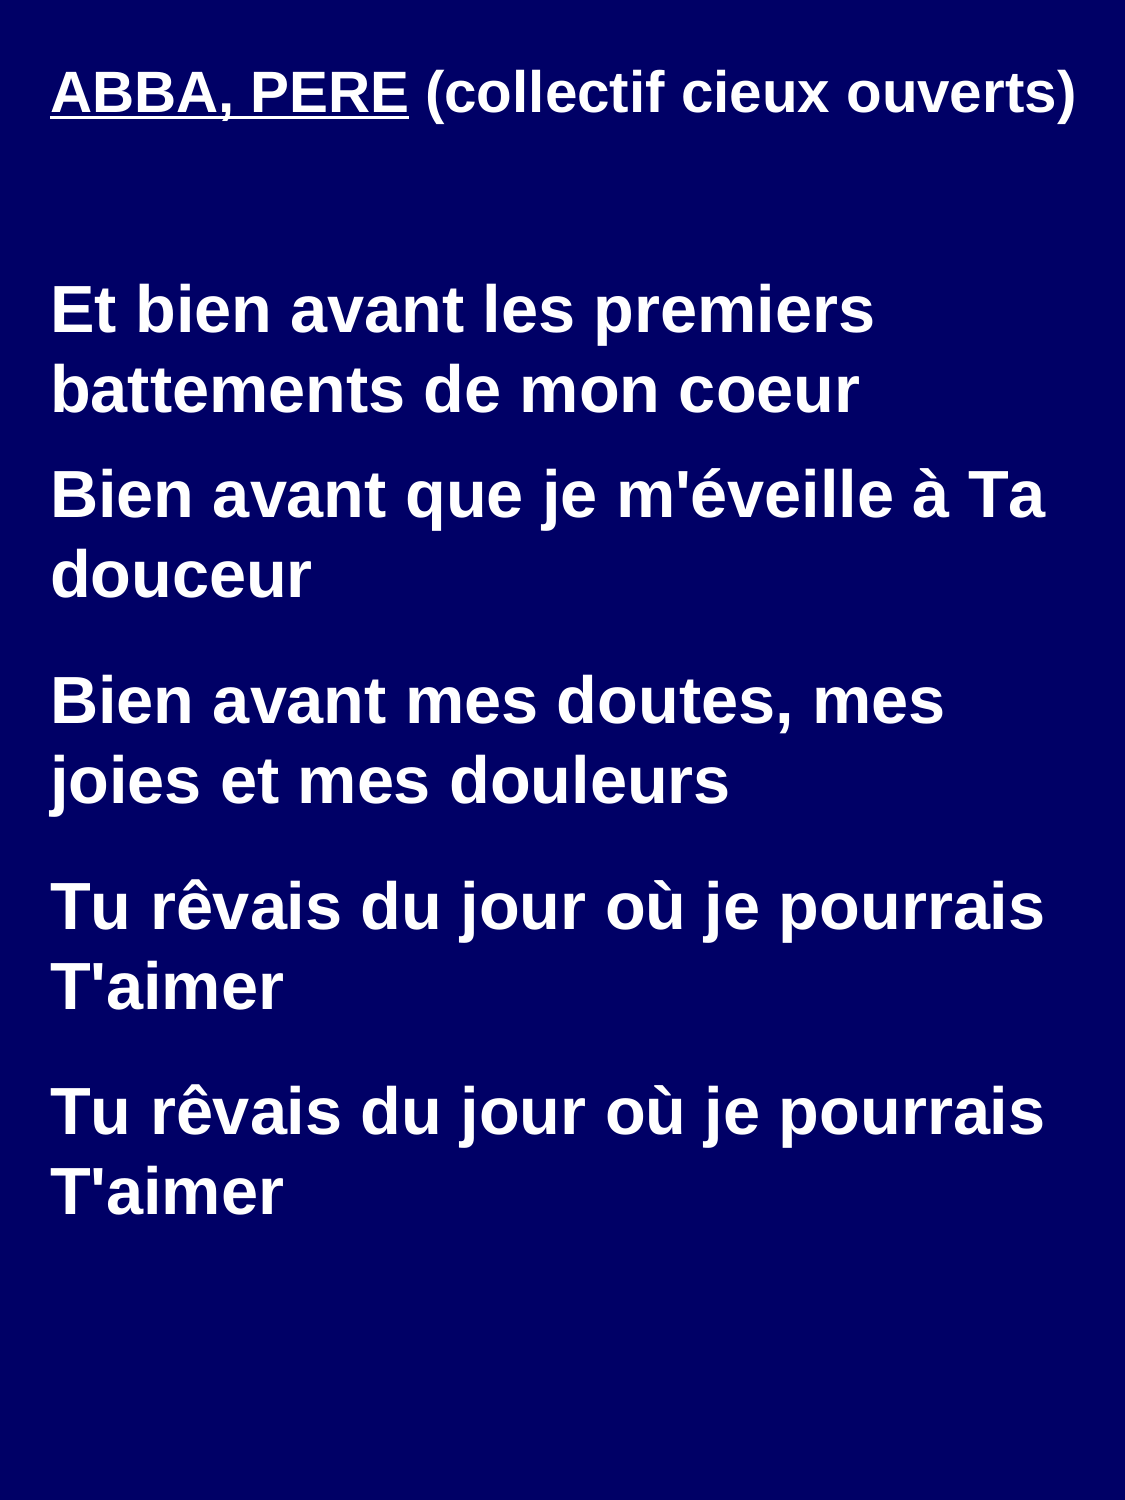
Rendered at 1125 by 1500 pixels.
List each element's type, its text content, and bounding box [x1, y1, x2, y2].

text_box ABBA, PERE (collectif cieux ouverts) Et bien avant les premiers battements de mon coeur Bien avant que je m'éveille à Ta douceur Bien avant mes doutes, mes joies et mes douleurs Tu rêvais du jour où je pourrais T'aimer Tu rêvais du jour où je pourrais T'aimer [35, 47, 1113, 1442]
